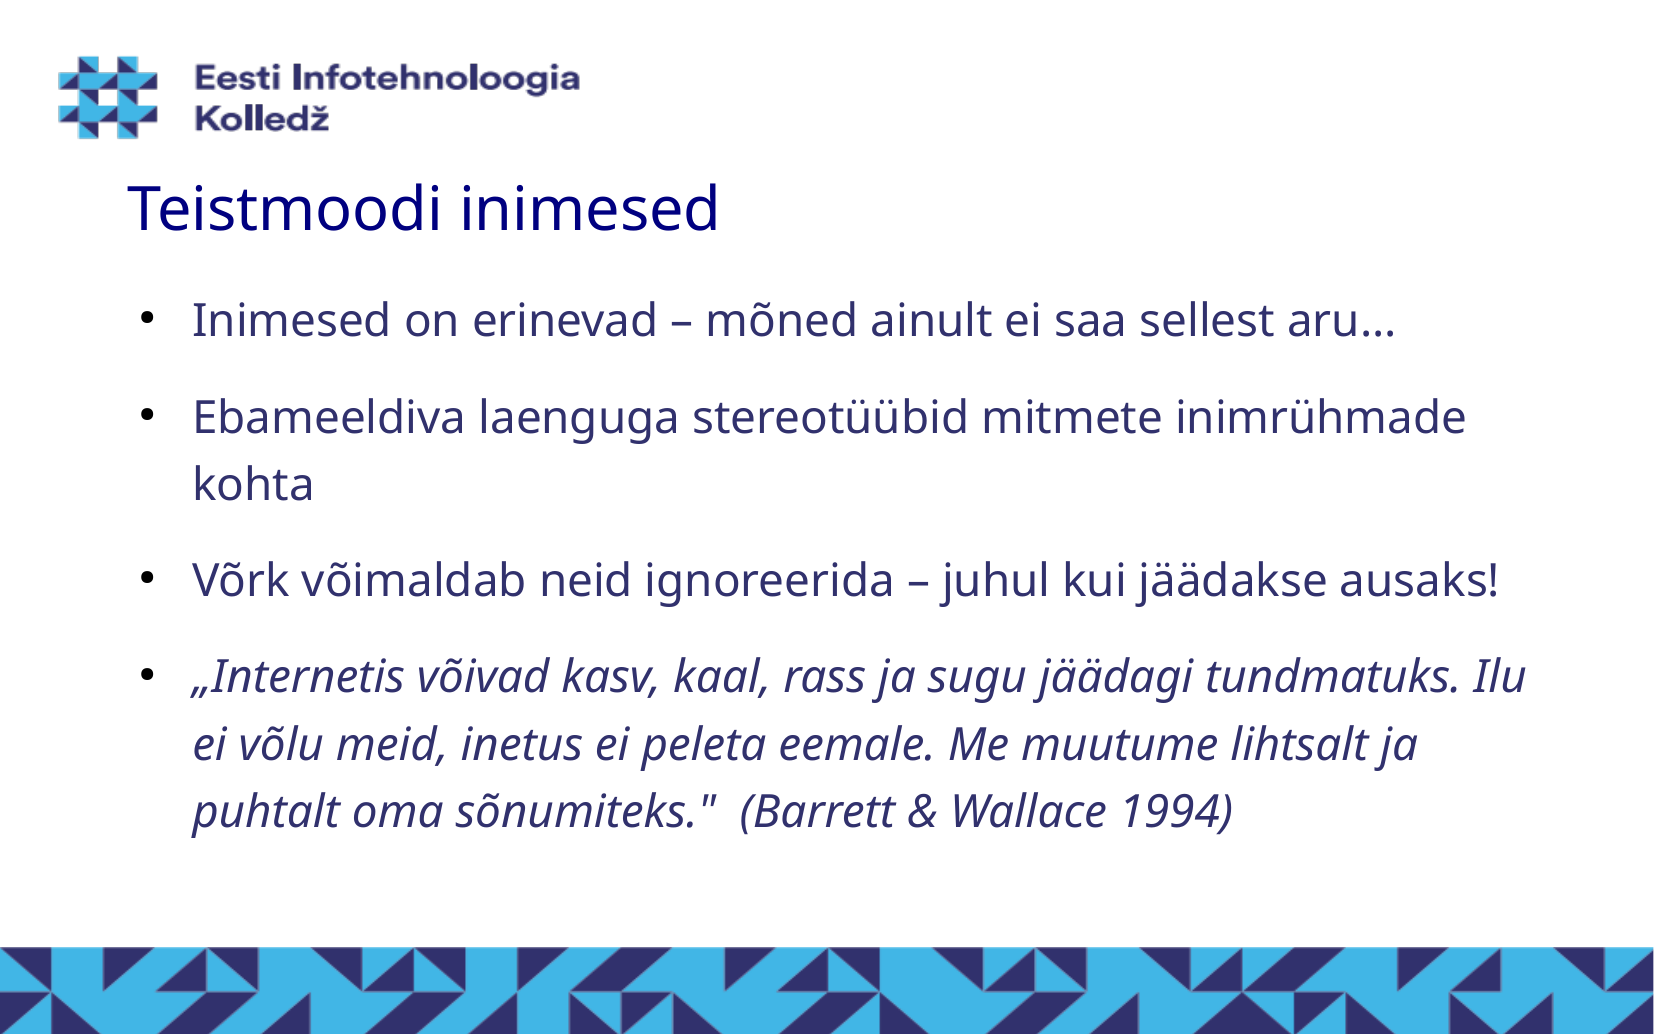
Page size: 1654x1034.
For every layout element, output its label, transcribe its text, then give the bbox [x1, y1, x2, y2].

list Inimesed on erinevad – mõned ainult ei saa sellest aru... Ebameeldiva laenguga stereotüübid mitmete inimrühmade kohta Võrk võimaldab neid ignoreerida – juhul kui jäädakse ausaks! „Internetis võivad kasv, kaal, rass ja sugu jäädagi tundmatuks. Ilu ei võlu meid, inetus ei peleta eemale. Me muutume lihtsalt ja puhtalt oma sõnumiteks." (Barrett & Wallace 1994) [121, 287, 1533, 1034]
title Teistmoodi inimesed [72, 118, 777, 295]
